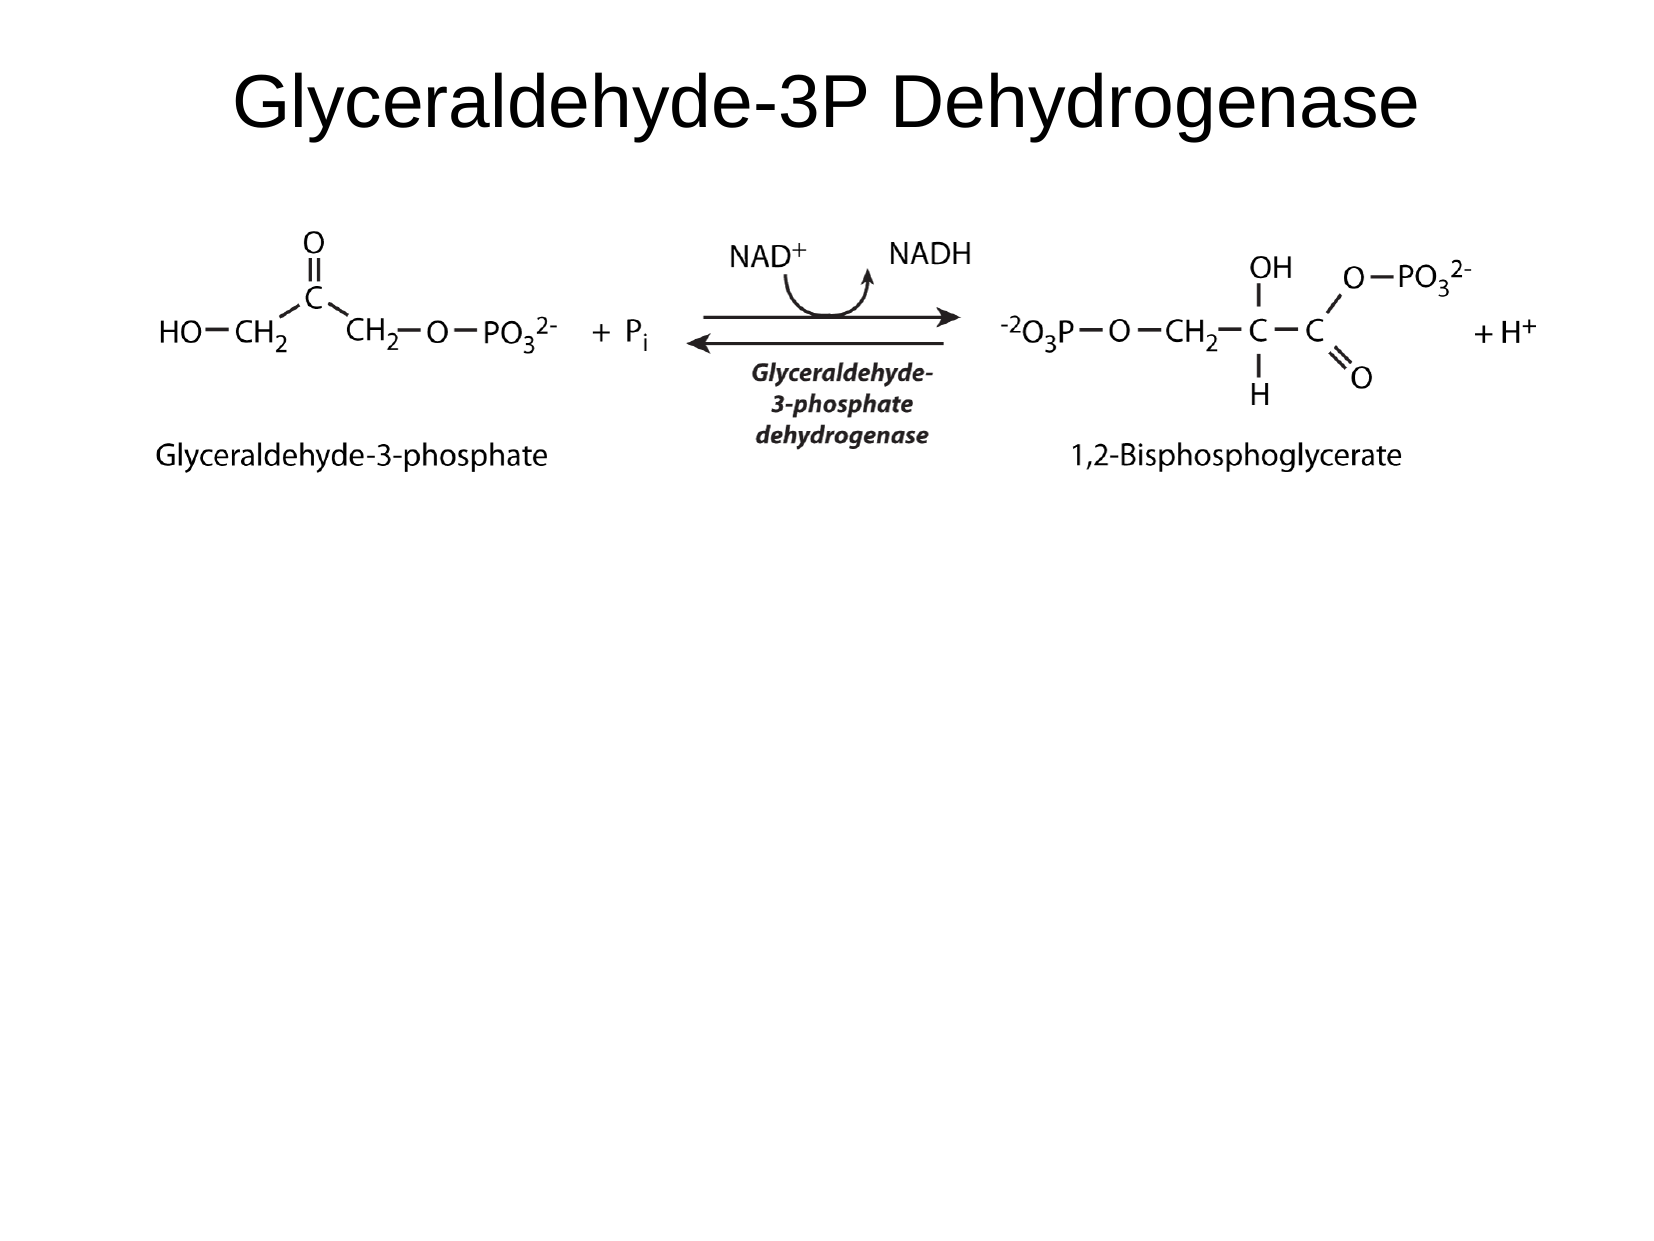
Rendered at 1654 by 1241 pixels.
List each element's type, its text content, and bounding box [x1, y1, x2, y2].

title Glyceraldehyde-3P Dehydrogenase [82, 55, 1571, 145]
picture [153, 224, 1538, 475]
